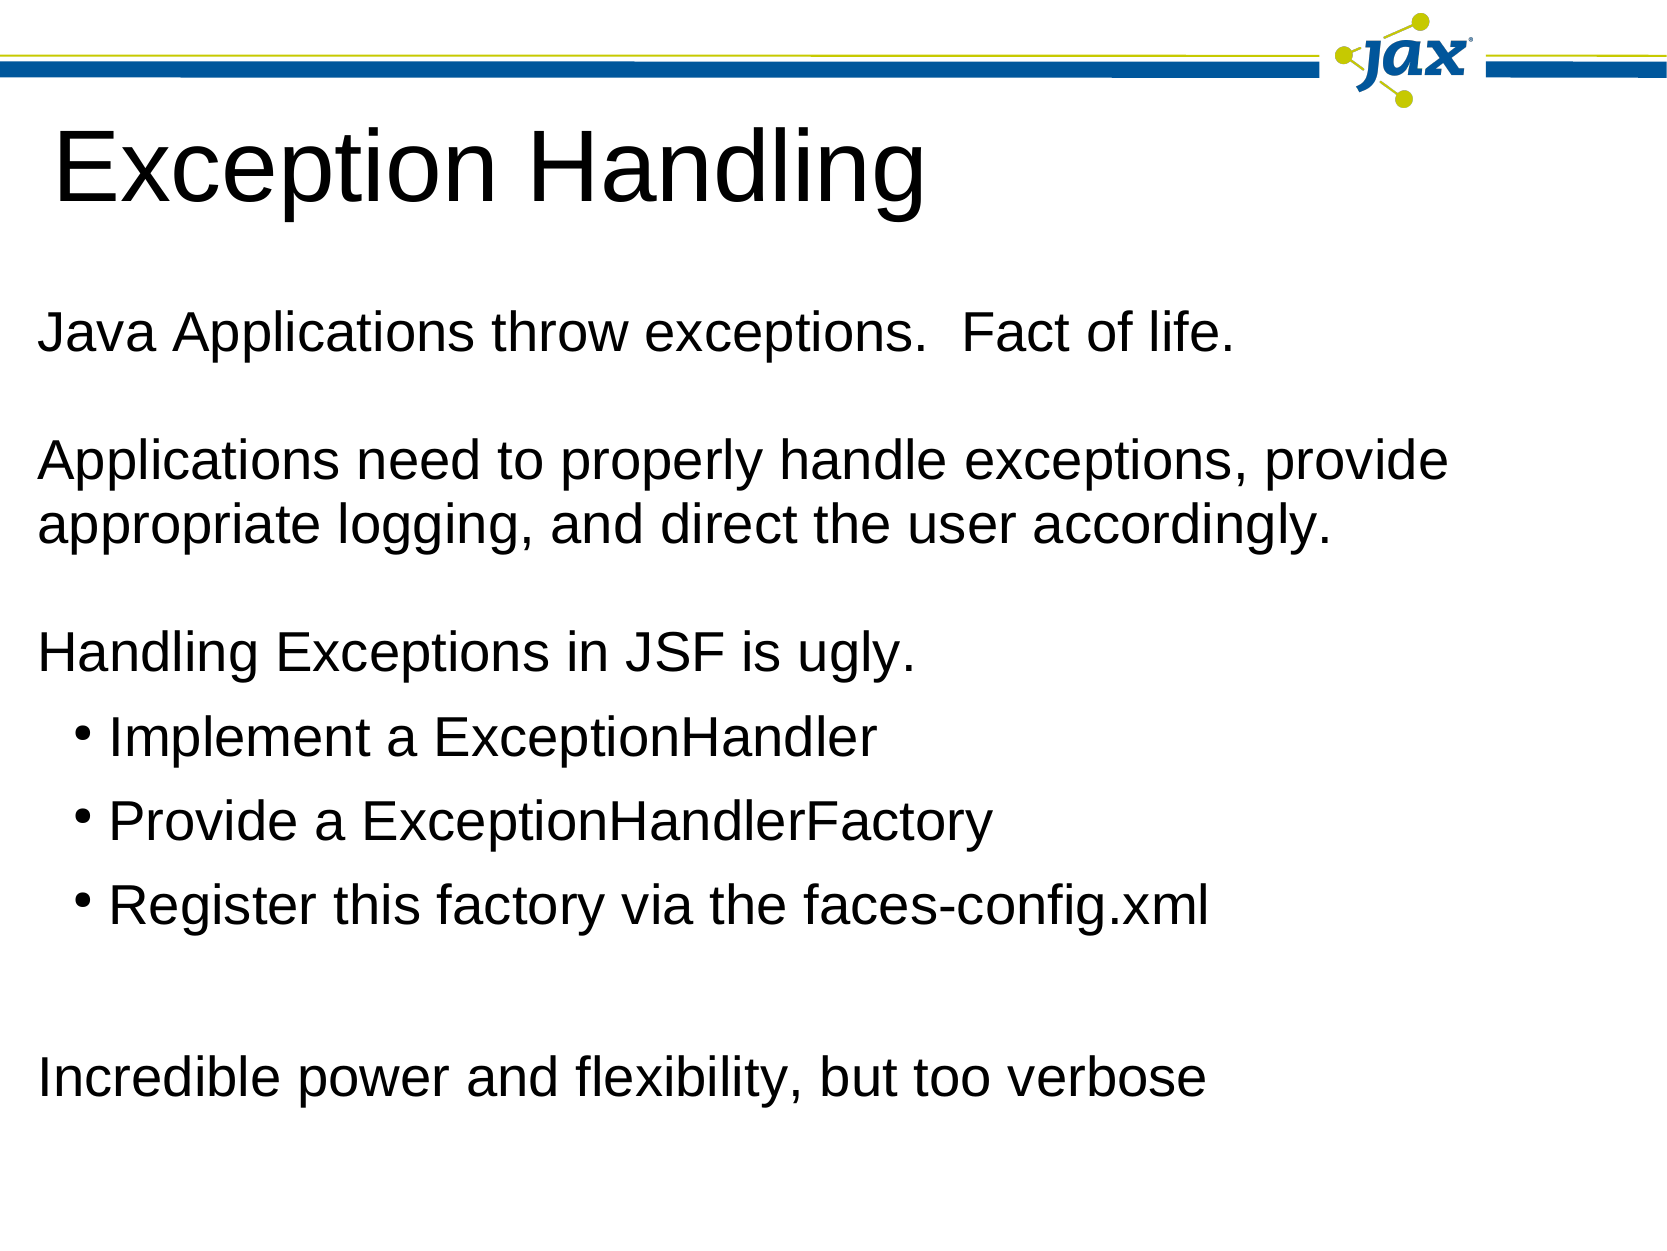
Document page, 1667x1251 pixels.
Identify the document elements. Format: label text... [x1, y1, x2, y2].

list Java Applications throw exceptions. Fact of life. Applications need to properly handle exceptions, provide appropriate logging, and direct the user accordingly. Handling Exceptions in JSF is ugly. Implement a ExceptionHandler Provide a ExceptionHandlerFactory Register this factory via the faces-config.xml Incredible power and flexibility, but too verbose [37, 300, 1613, 1126]
title Exception Handling [37, 91, 1651, 230]
picture [1335, 13, 1473, 91]
